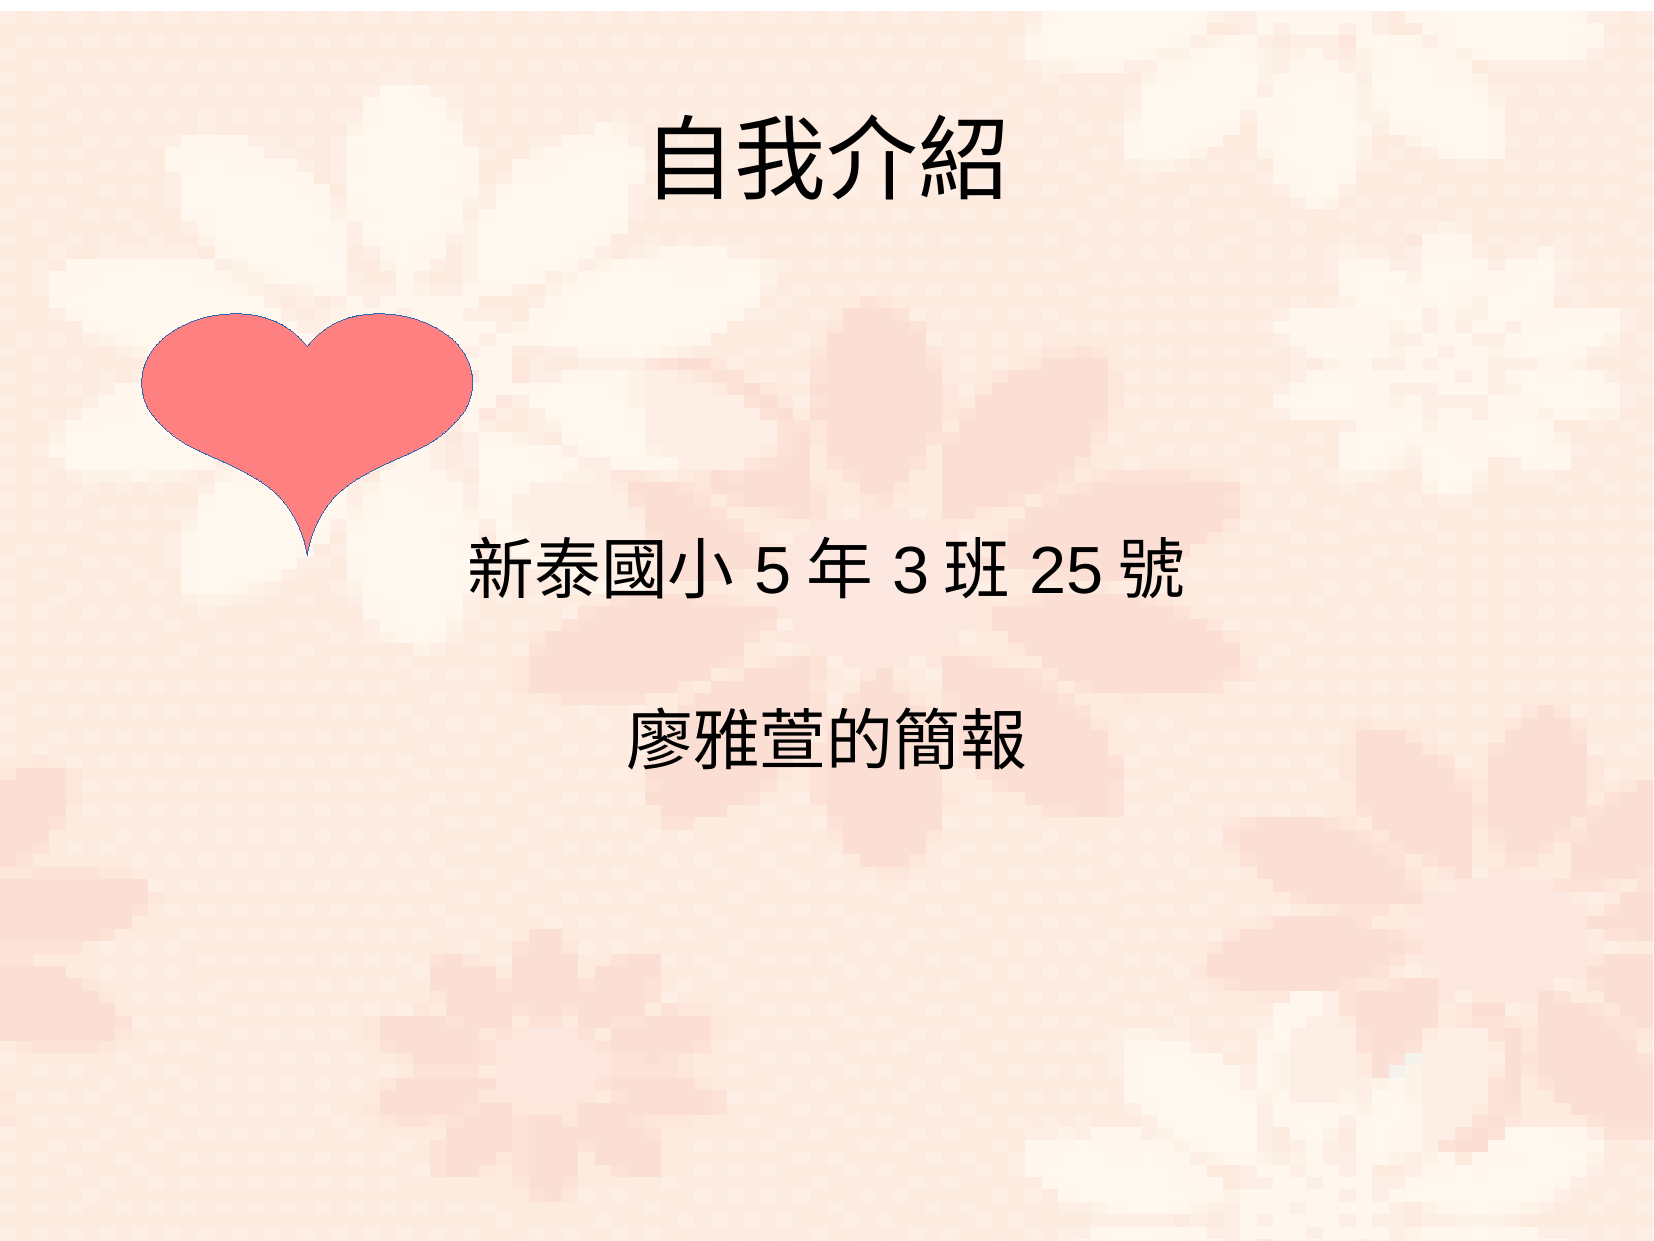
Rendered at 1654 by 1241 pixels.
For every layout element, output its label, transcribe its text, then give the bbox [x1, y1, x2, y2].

picture [0, 11, 1654, 1241]
subtitle 新泰國小5年3班25號 廖雅萱的簡報 [82, 290, 1571, 1010]
title 自我介紹 [82, 49, 1571, 257]
text_box [141, 313, 473, 556]
